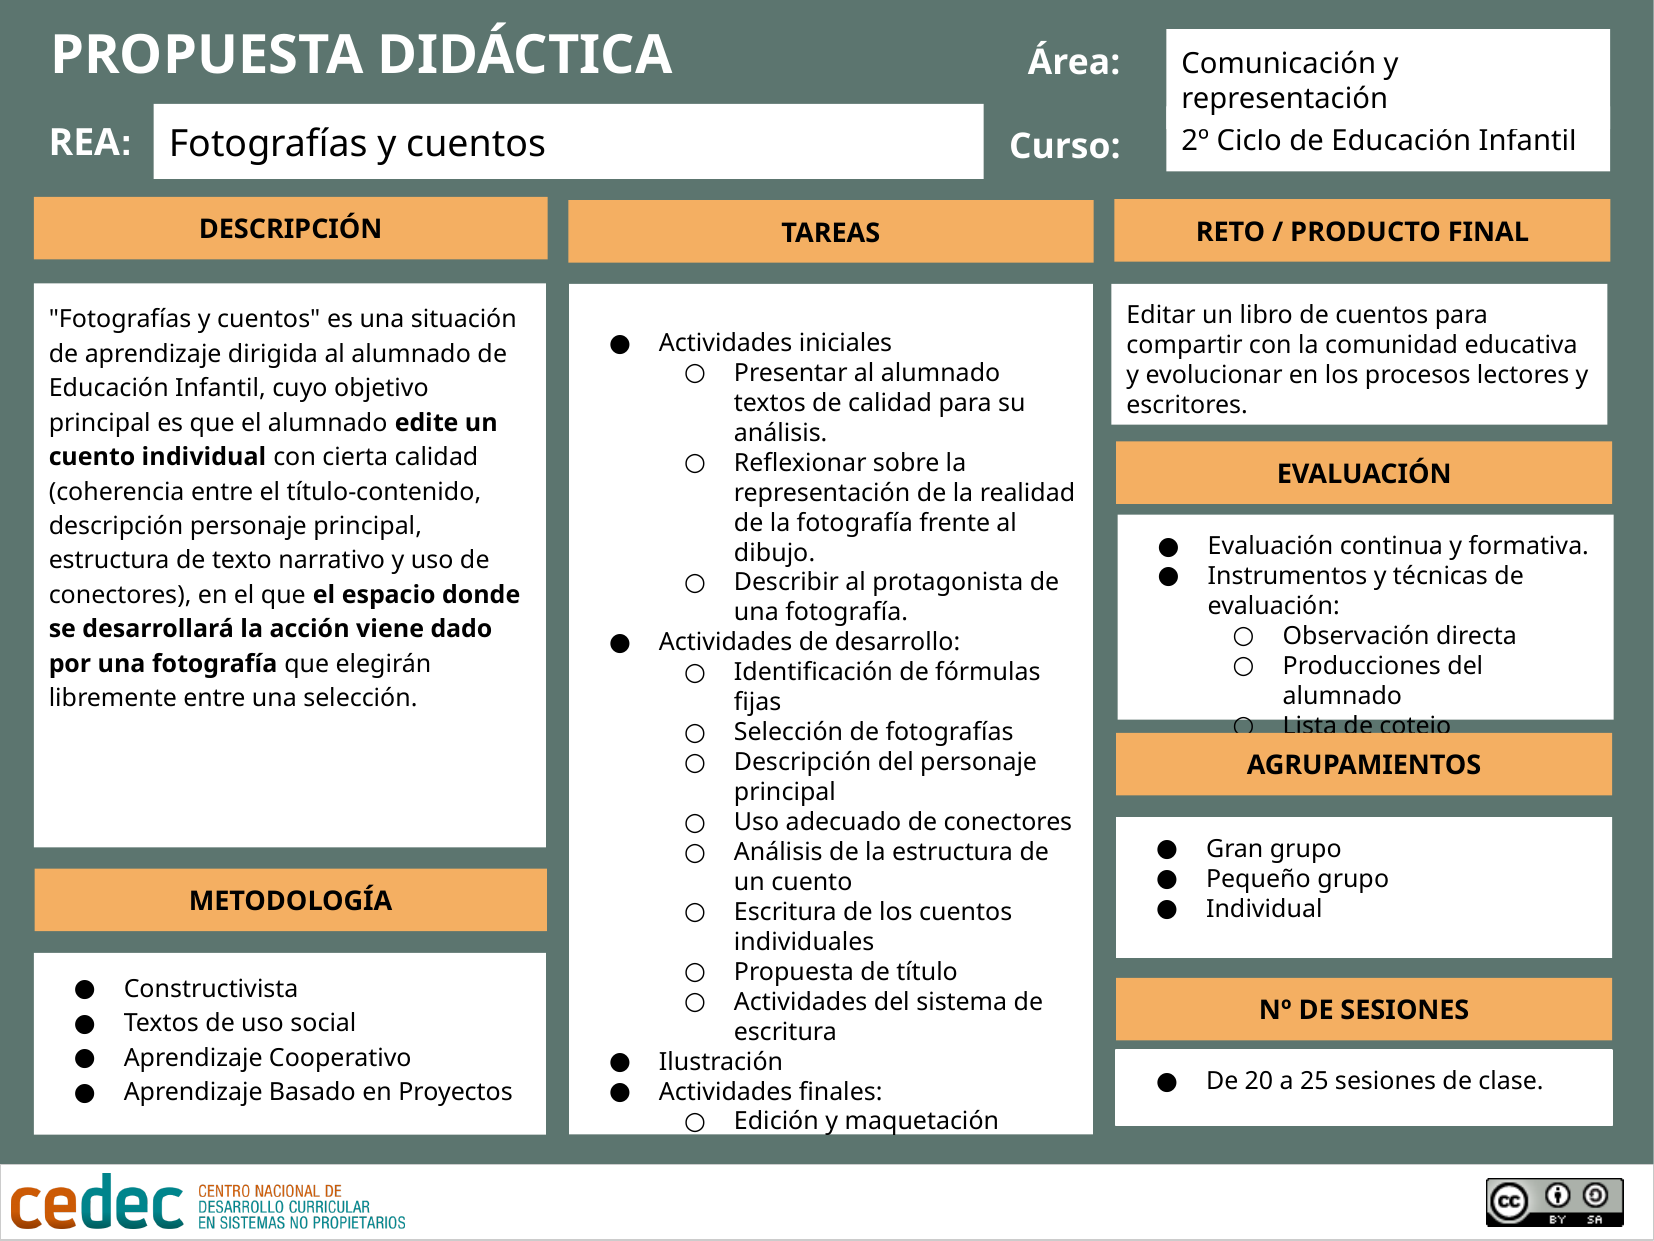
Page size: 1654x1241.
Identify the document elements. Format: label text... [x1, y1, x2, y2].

text_box Curso: [994, 115, 1184, 179]
text_box Nº DE SESIONES [1116, 977, 1613, 1041]
text_box Comunicación y representación [1166, 29, 1611, 130]
text_box Área: [1013, 31, 1166, 95]
text_box PROPUESTA DIDÁCTICA [35, 11, 1028, 153]
text_box Fotografías y cuentos [153, 103, 984, 179]
picture [11, 1173, 405, 1229]
text_box 2º Ciclo de Educación Infantil [1166, 130, 1611, 172]
text_box RETO / PRODUCTO FINAL [1114, 199, 1611, 262]
picture [1486, 1178, 1624, 1227]
text_box METODOLOGÍA [34, 868, 547, 932]
text_box Editar un libro de cuentos para compartir con la comunidad educativa y evolucionar en los procesos lectores y escritores. [1111, 283, 1608, 425]
text_box TAREAS [568, 200, 1094, 263]
text_box "Fotografías y cuentos" es una situación de aprendizaje dirigida al alumnado de Educación Infantil, cuyo objetivo principal es que el alumnado edite un cuento individual con cierta calidad (coherencia entre el título-contenido, descripción personaje principal, estructura de texto narrativo y uso de conectores), en el que el espacio donde se desarrollará la acción viene dado por una fotografía que elegirán libremente entre una selección. [33, 283, 546, 848]
text_box AGRUPAMIENTOS [1116, 732, 1613, 796]
text_box EVALUACIÓN [1116, 441, 1613, 504]
text_box De 20 a 25 sesiones de clase. [1116, 1049, 1613, 1126]
text_box REA: [33, 110, 153, 174]
text_box Gran grupo Pequeño grupo Individual [1116, 817, 1613, 958]
text_box DESCRIPCIÓN [33, 196, 548, 260]
text_box Constructivista Textos de uso social Aprendizaje Cooperativo Aprendizaje Basado en Proyectos [33, 952, 546, 1135]
text_box Actividades iniciales Presentar al alumnado textos de calidad para su análisis. Reflexionar sobre la representación de la realidad de la fotografía frente al dibujo. Describir al protagonista de una fotografía. Actividades de desarrollo: Identificación de fórmulas fijas Selección de fotografías Descripción del personaje principal Uso adecuado de conectores Análisis de la estructura de un cuento Escritura de los cuentos individuales Propuesta de título Actividades del sistema de escritura Ilustración Actividades finales: Edición y maquetación [569, 283, 1093, 1135]
text_box [0, 1164, 1654, 1241]
text_box Evaluación continua y formativa. Instrumentos y técnicas de evaluación: Observación directa Producciones del alumnado Lista de cotejo [1117, 514, 1614, 720]
